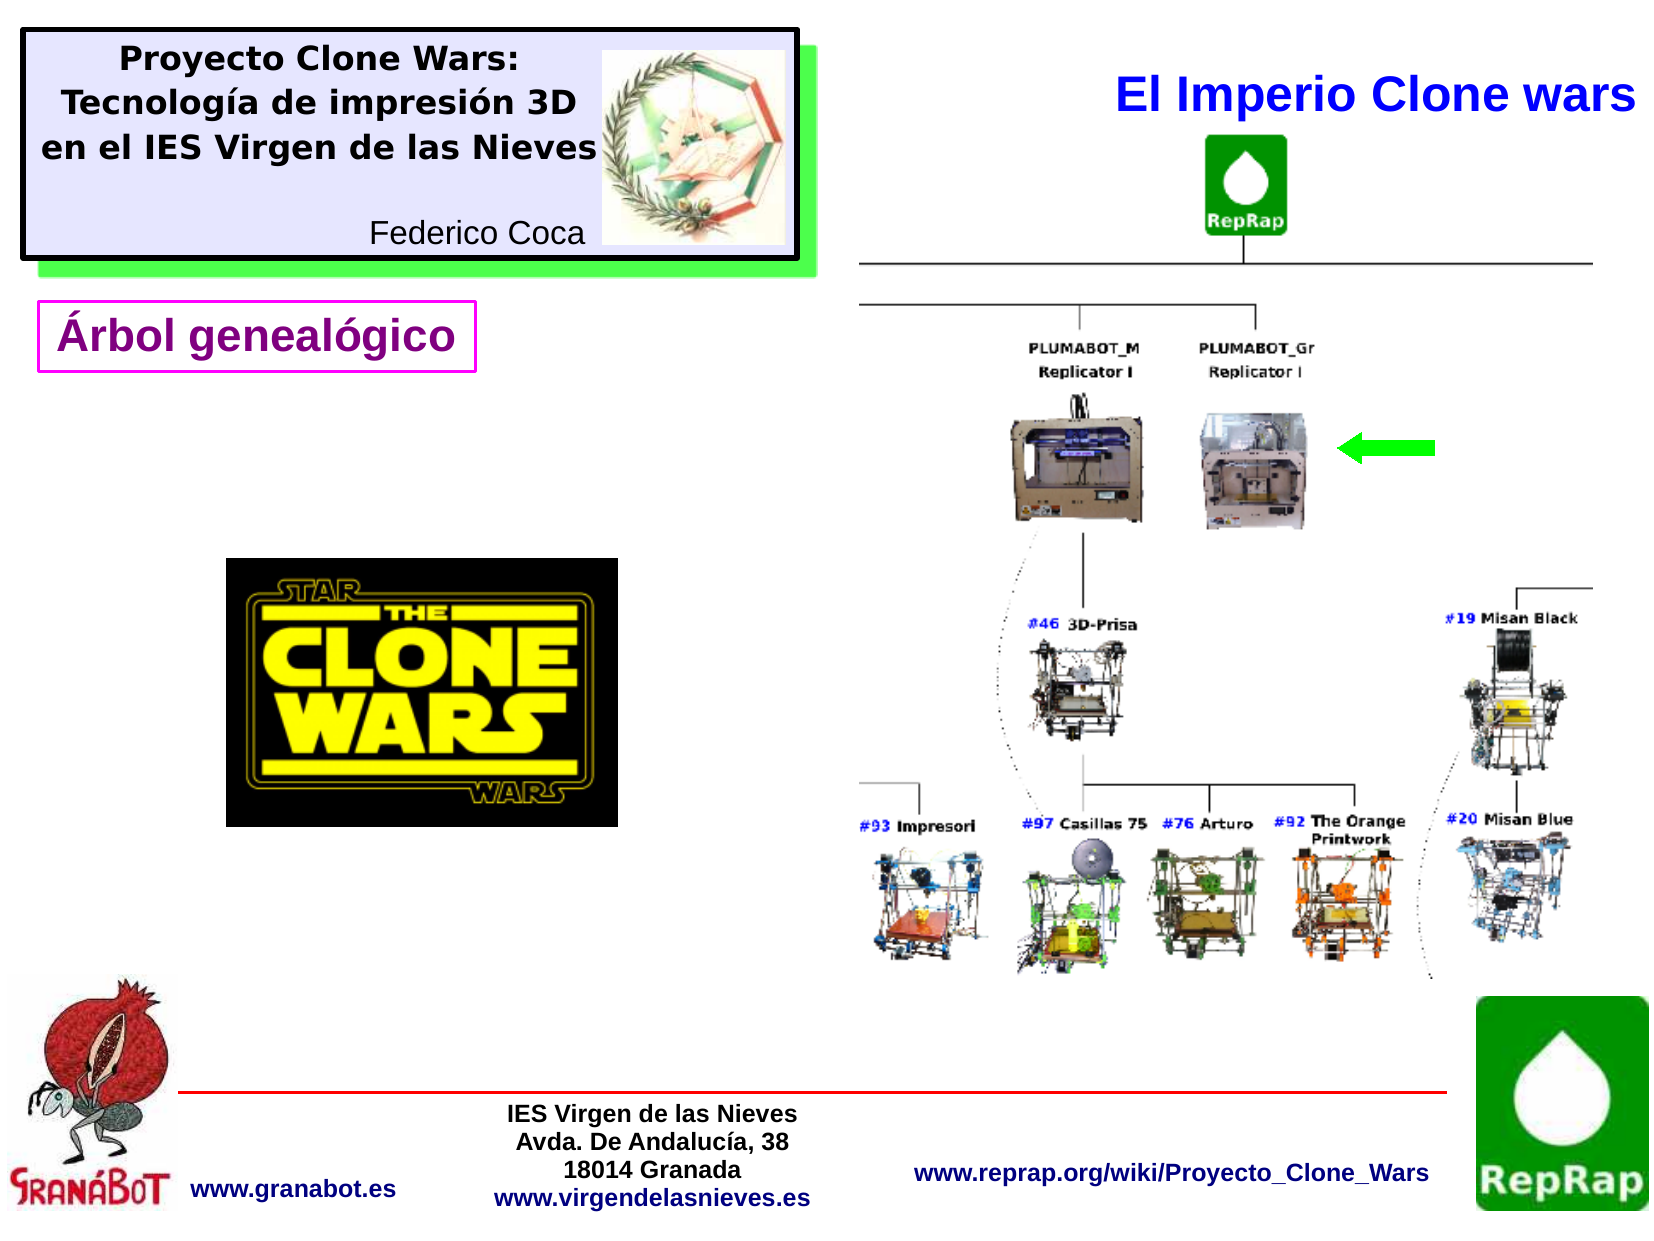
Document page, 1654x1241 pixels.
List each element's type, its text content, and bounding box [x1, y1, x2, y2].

text_box El Imperio Clone wars [1100, 59, 1654, 131]
text_box Árbol genealógico [38, 301, 476, 372]
text_box Federico Coca [354, 206, 601, 259]
text_box www.reprap.org/wiki/Proyecto_Clone_Wars [899, 1151, 1447, 1196]
text_box Proyecto Clone Wars: Tecnología de impresión 3D en el IES Virgen de las Nieves [23, 29, 798, 259]
text_box www.granabot.es [178, 1167, 414, 1211]
picture [7, 974, 178, 1211]
picture [602, 50, 786, 245]
text_box IES Virgen de las Nieves Avda. De Andalucía, 38 18014 Granada www.virgendelasnieves.es [479, 1092, 827, 1223]
picture [859, 130, 1593, 979]
picture [226, 558, 618, 827]
text_box [1337, 432, 1435, 464]
picture [1476, 996, 1649, 1211]
